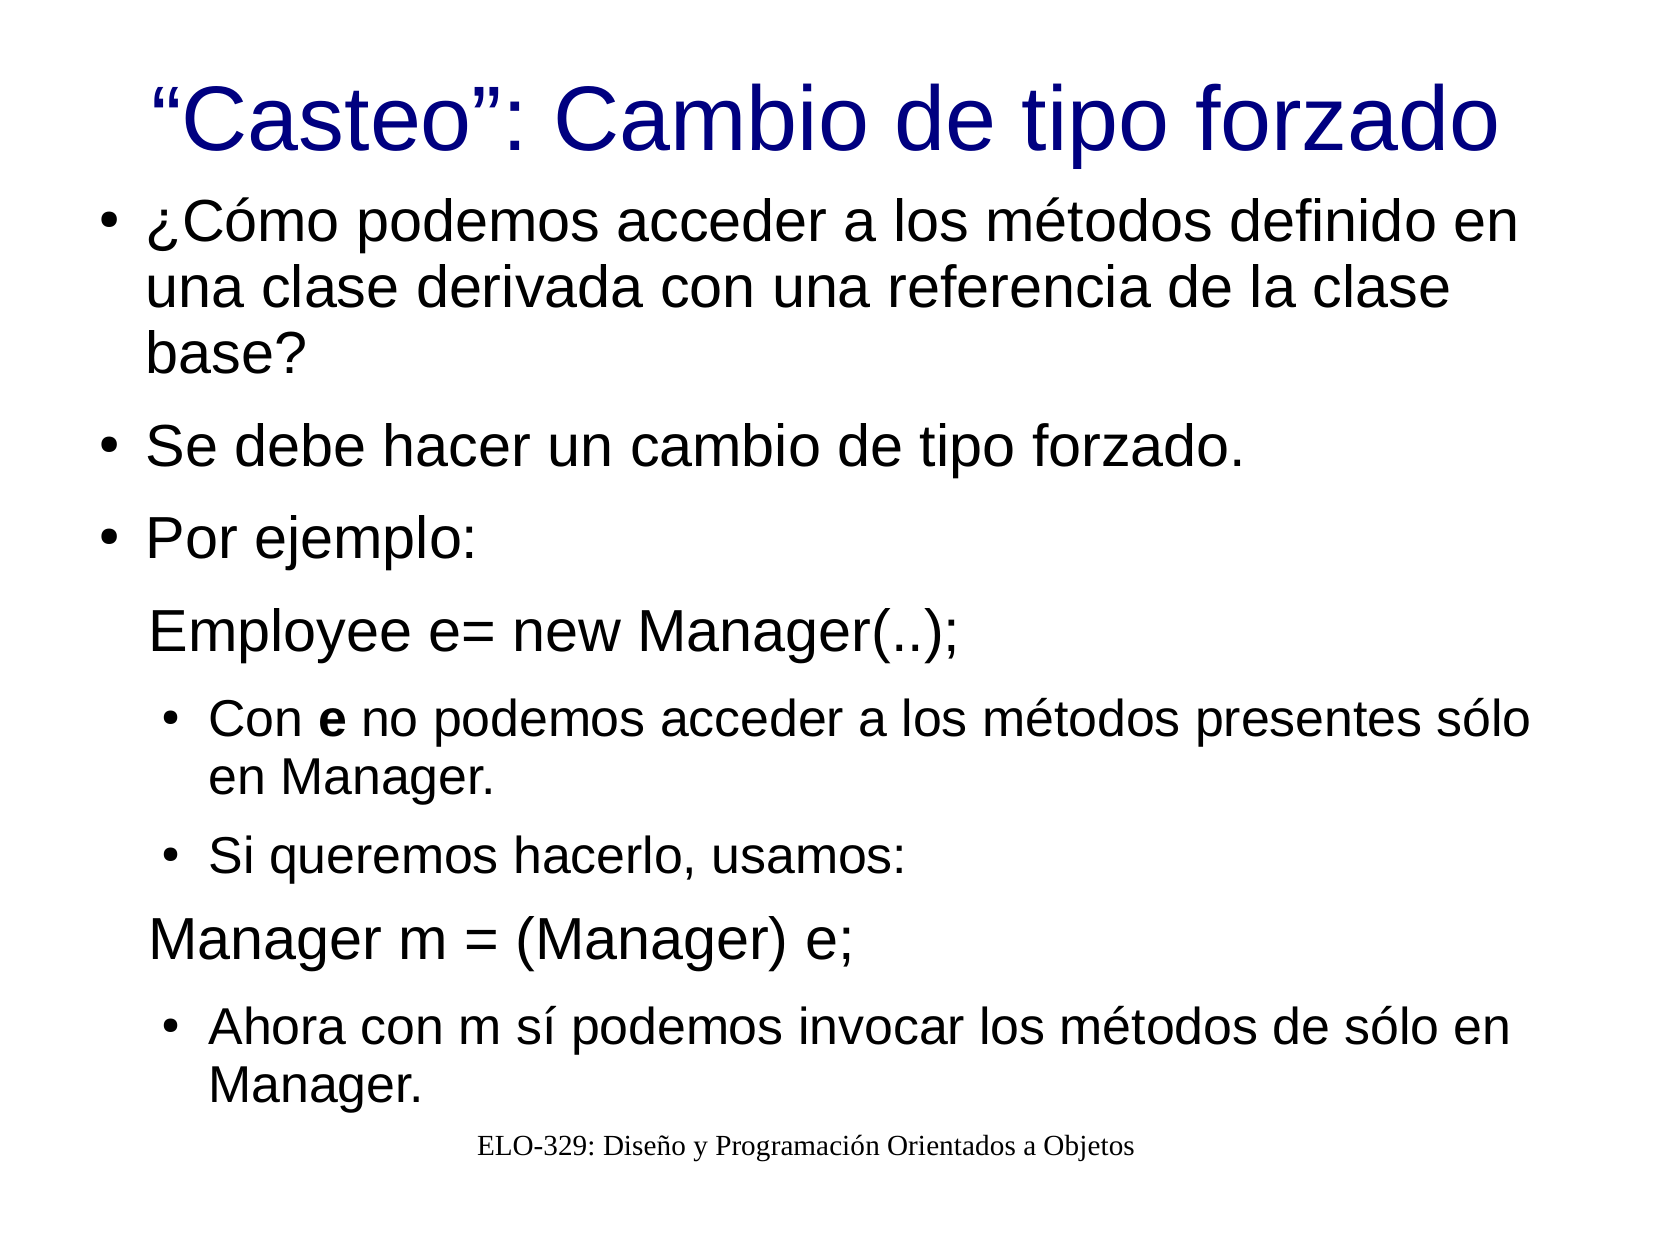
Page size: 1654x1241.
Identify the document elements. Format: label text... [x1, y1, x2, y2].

title “Casteo”: Cambio de tipo forzado [82, 49, 1571, 187]
list ¿Cómo podemos acceder a los métodos definido en una clase derivada con una referencia de la clase base? Se debe hacer un cambio de tipo forzado. Por ejemplo: Employee e= new Manager(..); Con e no podemos acceder a los métodos presentes sólo en Manager. Si queremos hacerlo, usamos: Manager m = (Manager) e; Ahora con m sí podemos invocar los métodos de sólo en Manager. [82, 187, 1576, 1126]
